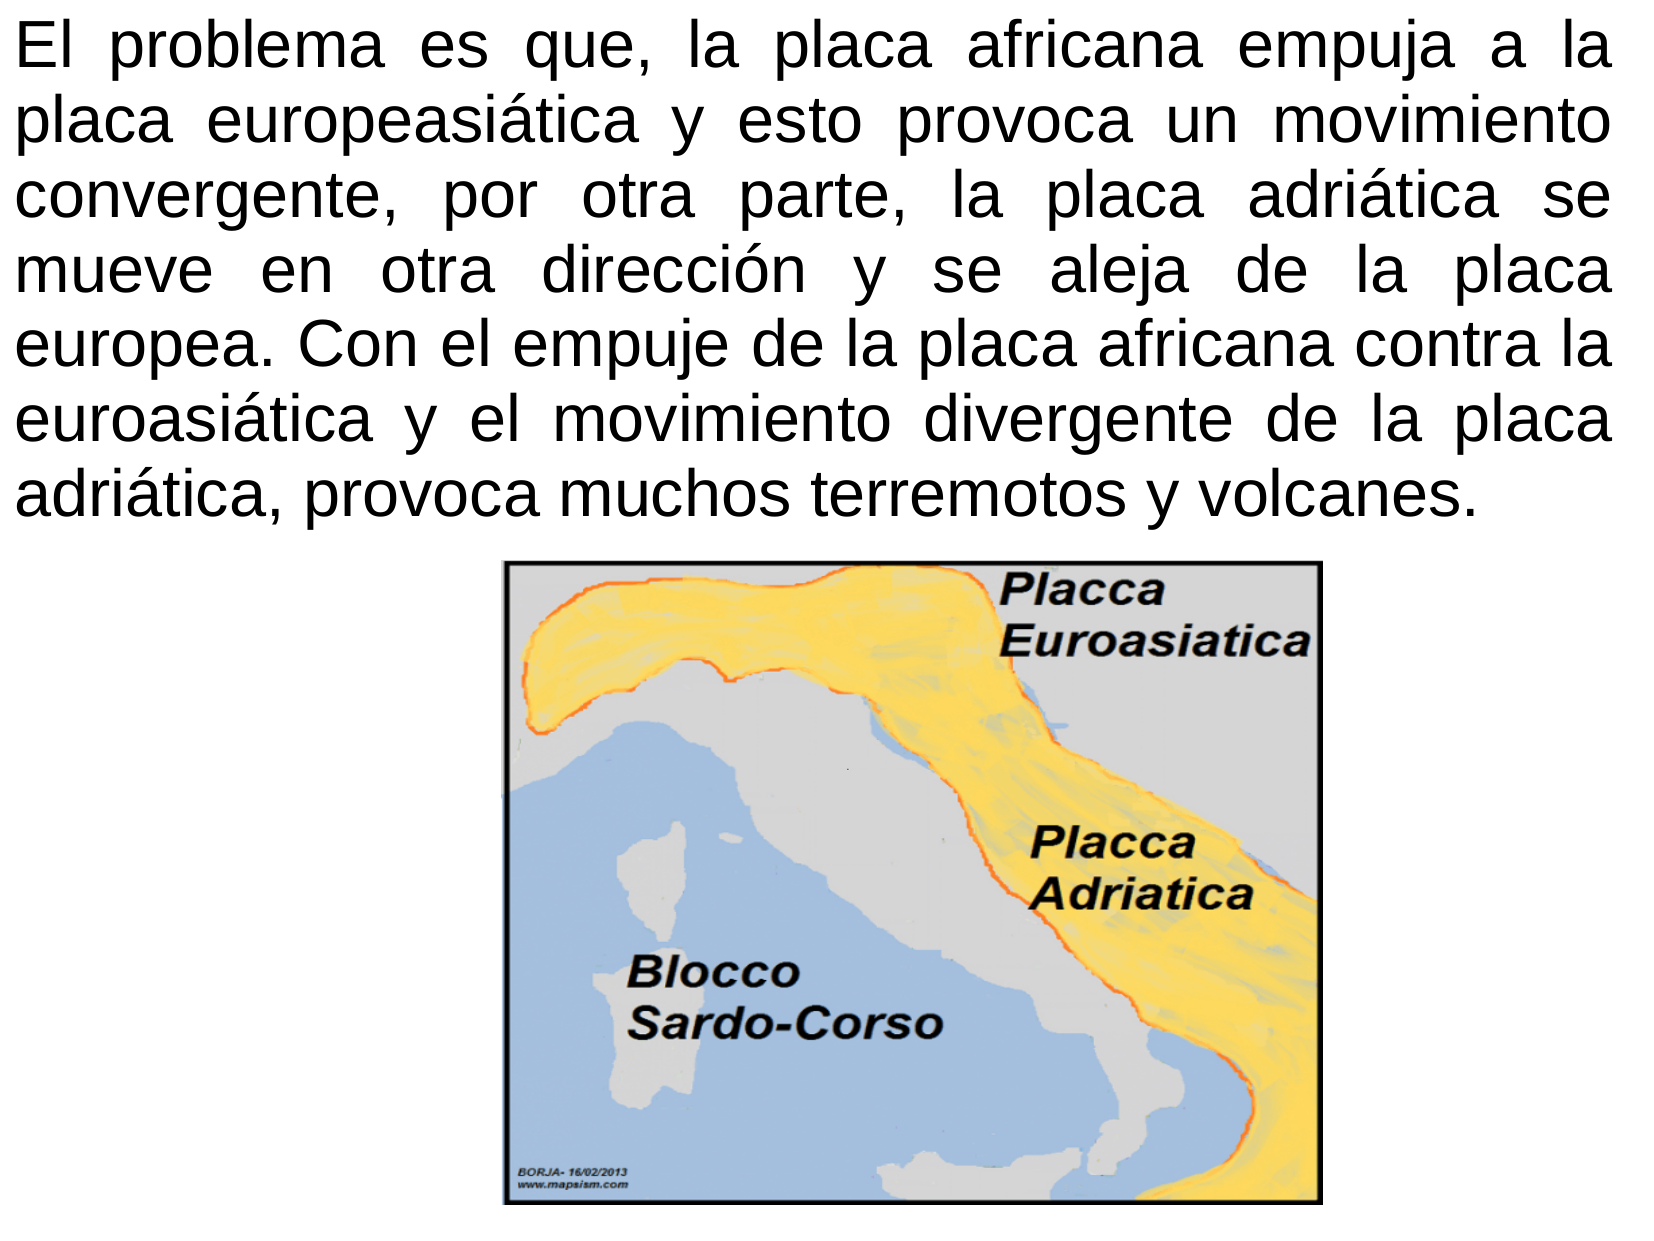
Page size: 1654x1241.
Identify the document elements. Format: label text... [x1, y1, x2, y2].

picture [501, 561, 1323, 1205]
text_box El problema es que, la placa africana empuja a la placa europeasiática y esto provoca un movimiento convergente, por otra parte, la placa adriática se mueve en otra dirección y se aleja de la placa europea. Con el empuje de la placa africana contra la euroasiática y el movimiento divergente de la placa adriática, provoca muchos terremotos y volcanes. [0, 0, 1654, 539]
